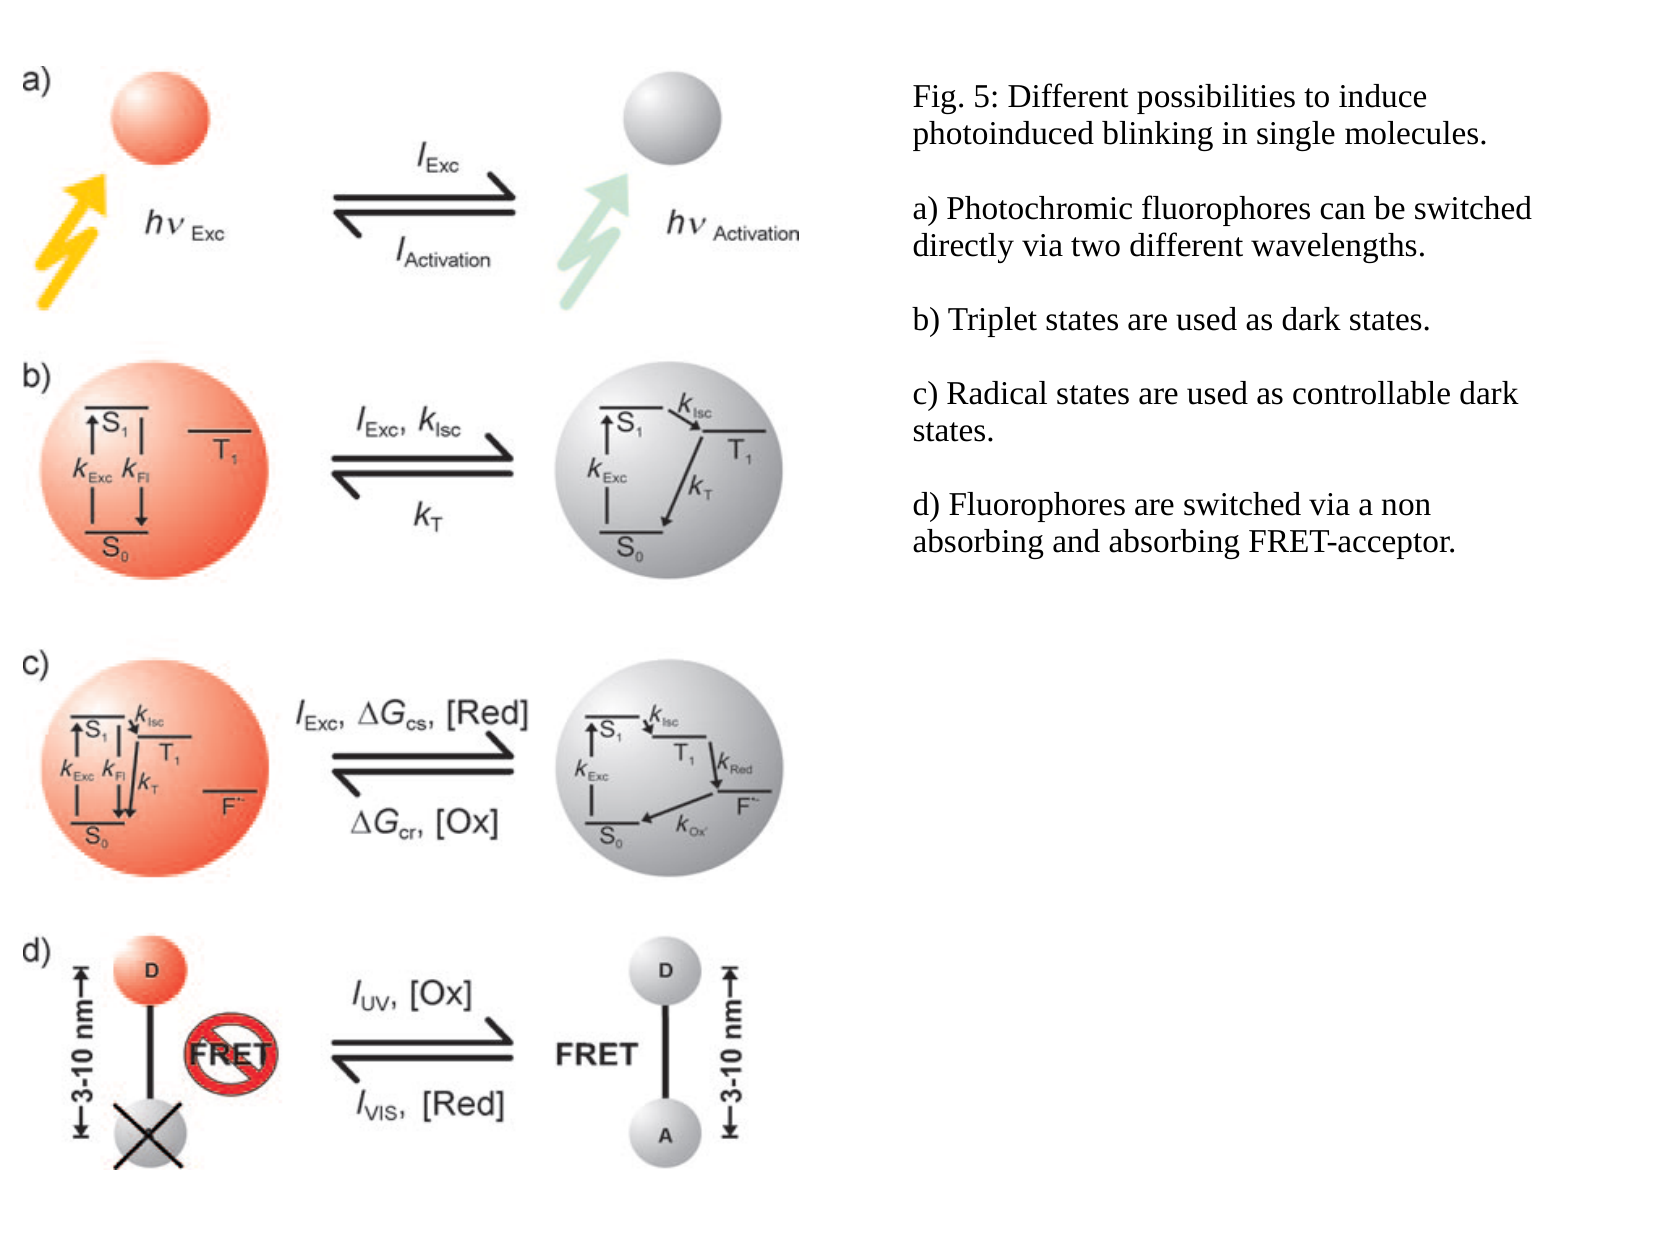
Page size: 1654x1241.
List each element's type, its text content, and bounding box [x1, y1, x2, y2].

picture [23, 66, 799, 1170]
text_box Fig. 5: Different possibilities to induce photoinduced blinking in single molecules. a) Photochromic fluorophores can be switched directly via two different wavelengths. b) Triplet states are used as dark states. c) Radical states are used as controllable dark states. d) Fluorophores are switched via a non absorbing and absorbing FRET-acceptor. [897, 70, 1583, 981]
